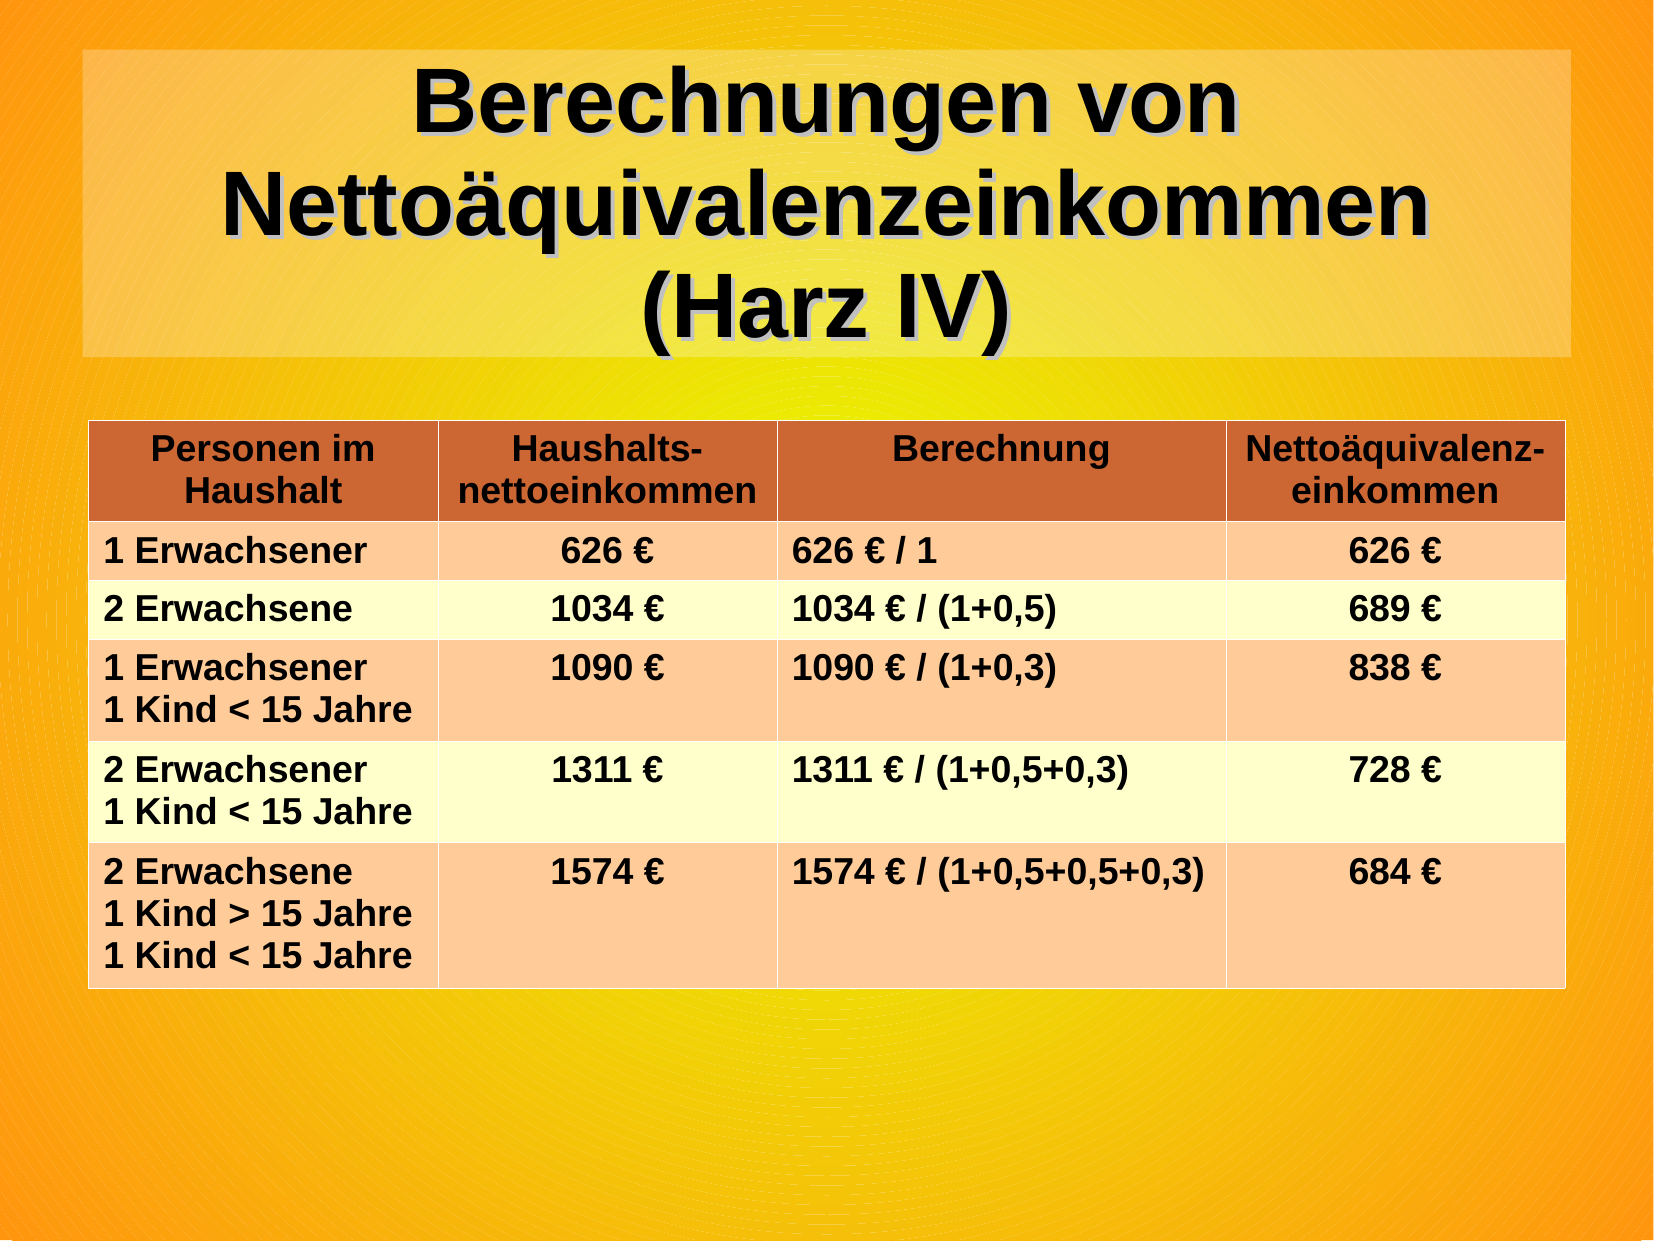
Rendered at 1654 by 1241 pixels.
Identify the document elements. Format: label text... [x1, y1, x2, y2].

table_cell 1311 € [439, 742, 777, 842]
table_cell 2 Erwachsener 1 Kind < 15 Jahre [89, 742, 438, 842]
table_cell 1034 € / (1+0,5) [778, 581, 1226, 639]
table_cell 684 € [1227, 843, 1565, 988]
table_header Nettoäquivalenz-einkommen [1227, 421, 1565, 521]
table_cell 1 Erwachsener 1 Kind < 15 Jahre [89, 640, 438, 741]
table_header Berechnung [778, 421, 1226, 521]
table_cell 838 € [1227, 640, 1565, 741]
table_header Haushalts-nettoeinkommen [439, 421, 777, 521]
table_cell 1311 € / (1+0,5+0,3) [778, 742, 1226, 842]
table_cell 2 Erwachsene 1 Kind > 15 Jahre 1 Kind < 15 Jahre [89, 843, 438, 988]
table_cell 1090 € [439, 640, 777, 741]
title Berechnungen von Nettoäquivalenzeinkommen (Harz IV) [82, 49, 1571, 358]
table_cell 1574 € [439, 843, 777, 988]
table_cell 626 € [439, 522, 777, 580]
table_cell 626 € / 1 [778, 522, 1226, 580]
table_cell 728 € [1227, 742, 1565, 842]
table_cell 2 Erwachsene [89, 581, 438, 639]
table_cell 1034 € [439, 581, 777, 639]
table_cell 1090 € / (1+0,3) [778, 640, 1226, 741]
table_cell 1 Erwachsener [89, 522, 438, 580]
table_cell 689 € [1227, 581, 1565, 639]
table_cell 1574 € / (1+0,5+0,5+0,3) [778, 843, 1226, 988]
table_header Personen im Haushalt [89, 421, 438, 521]
table_cell 626 € [1227, 522, 1565, 580]
